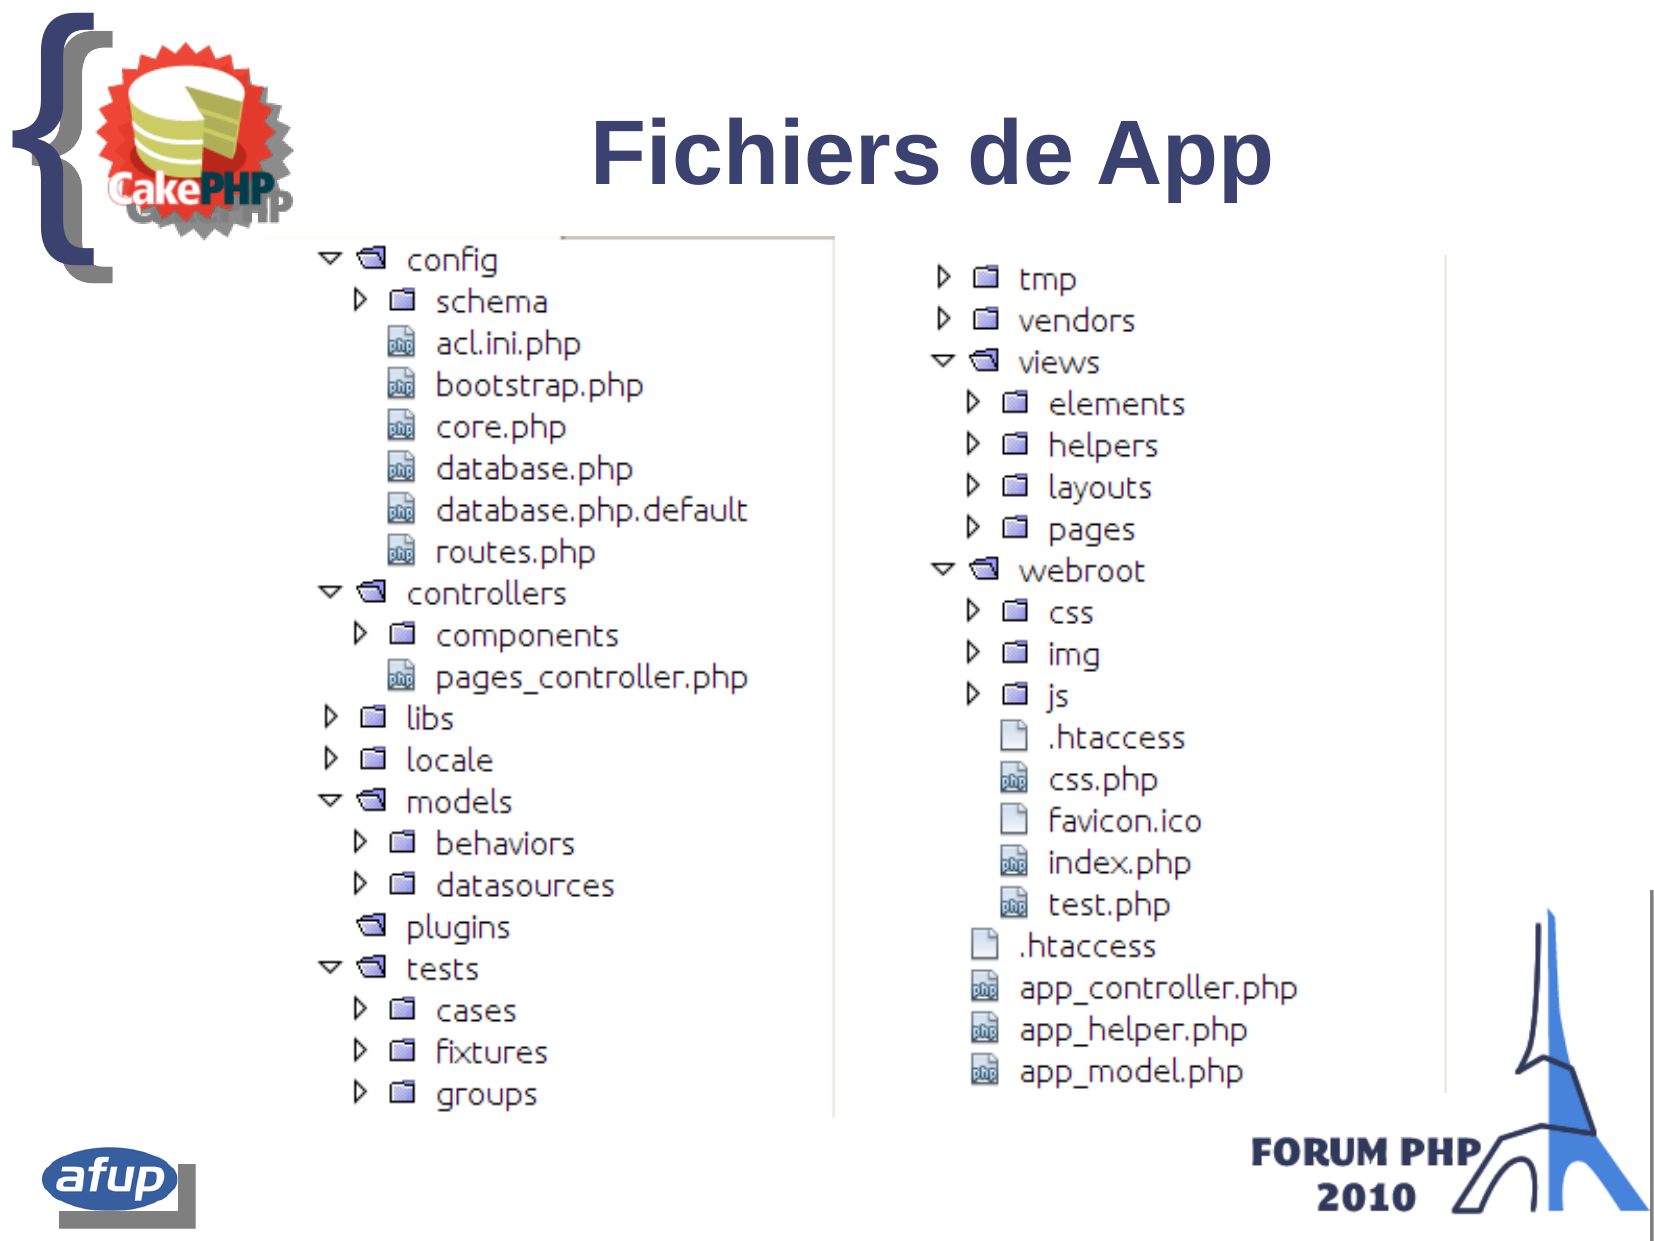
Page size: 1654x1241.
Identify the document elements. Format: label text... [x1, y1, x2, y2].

picture [41, 1146, 178, 1211]
title Fichiers de App [295, 49, 1571, 257]
picture [878, 255, 1650, 1241]
picture [265, 236, 835, 1118]
picture [88, 35, 284, 231]
